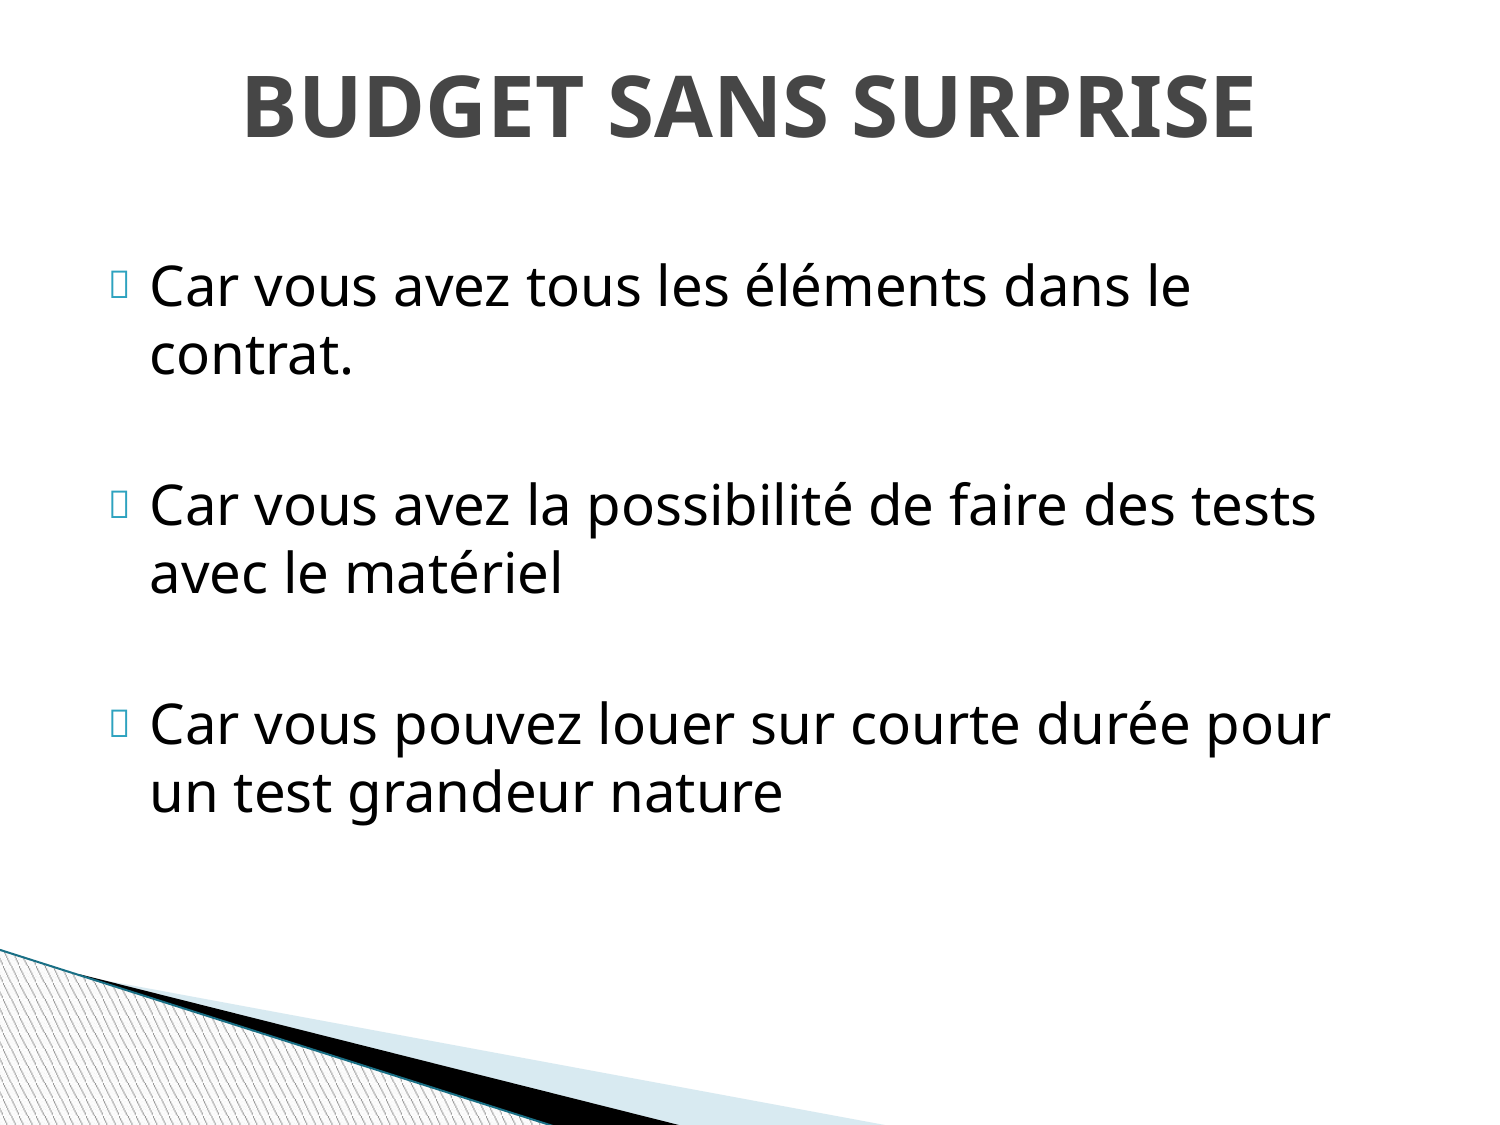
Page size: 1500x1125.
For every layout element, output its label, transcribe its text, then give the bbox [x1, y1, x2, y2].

list Car vous avez tous les éléments dans le contrat. Car vous avez la possibilité de faire des tests avec le matériel Car vous pouvez louer sur courte durée pour un test grandeur nature [75, 243, 1425, 986]
picture [0, 952, 543, 1125]
title BUDGET SANS SURPRISE [75, 45, 1425, 233]
